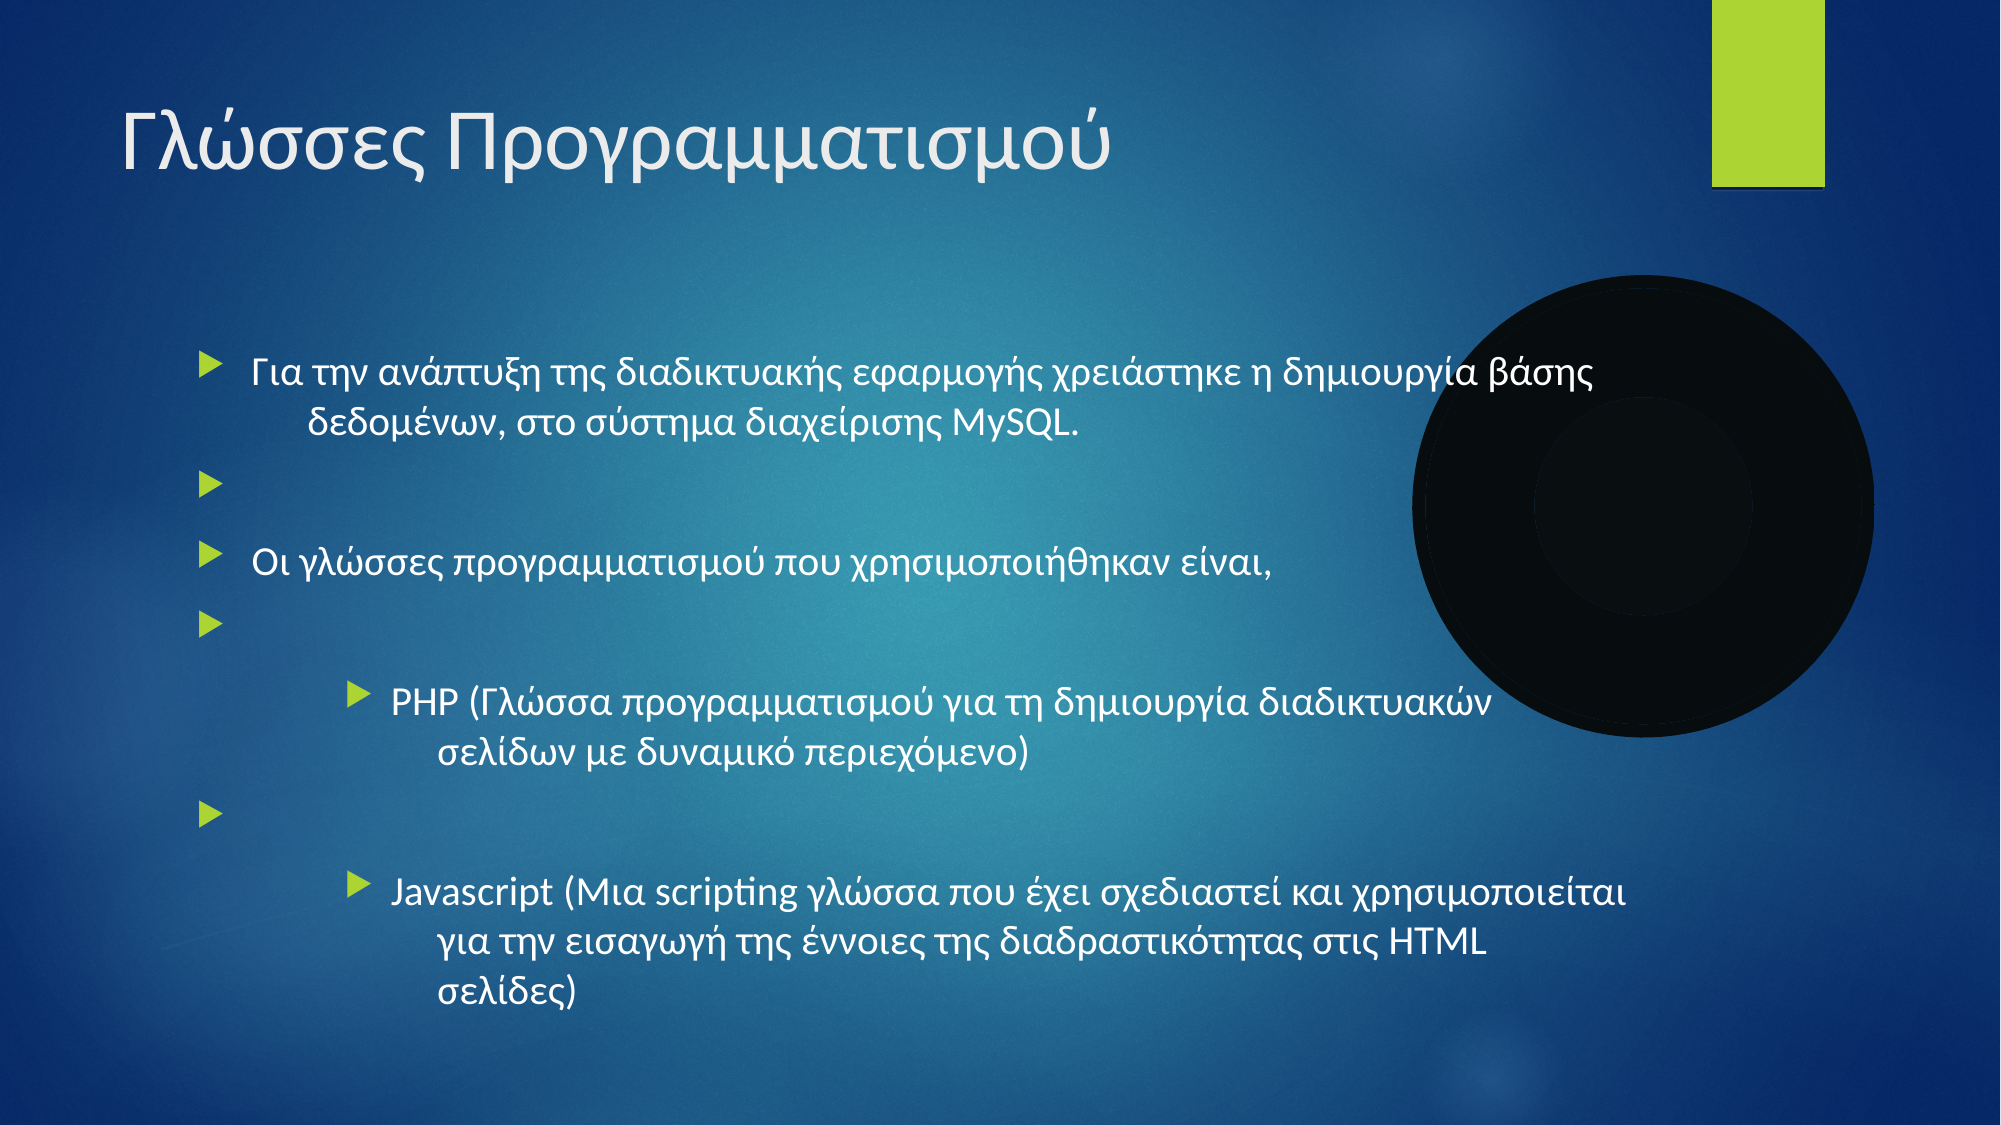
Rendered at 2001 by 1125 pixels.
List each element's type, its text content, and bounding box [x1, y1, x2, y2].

title Γλώσσες Προγραμματισμού [106, 74, 1649, 305]
list Για την ανάπτυξη της διαδικτυακής εφαρμογής χρειάστηκε η δημιουργία βάσης δεδομένων, στο σύστημα διαχείρισης ΜySQL. Οι γλώσσες προγραμματισμού που χρησιμοποιήθηκαν είναι, PHP (Γλώσσα προγραμματισμού για τη δημιουργία διαδικτυακών σελίδων με δυναμικό περιεχόμενο) Javascript (Μια scripting γλώσσα που έχει σχεδιαστεί και χρησιμοποιείται για την εισαγωγή της έννοιες της διαδραστικότητας στις HTML σελίδες) [181, 336, 1649, 1026]
